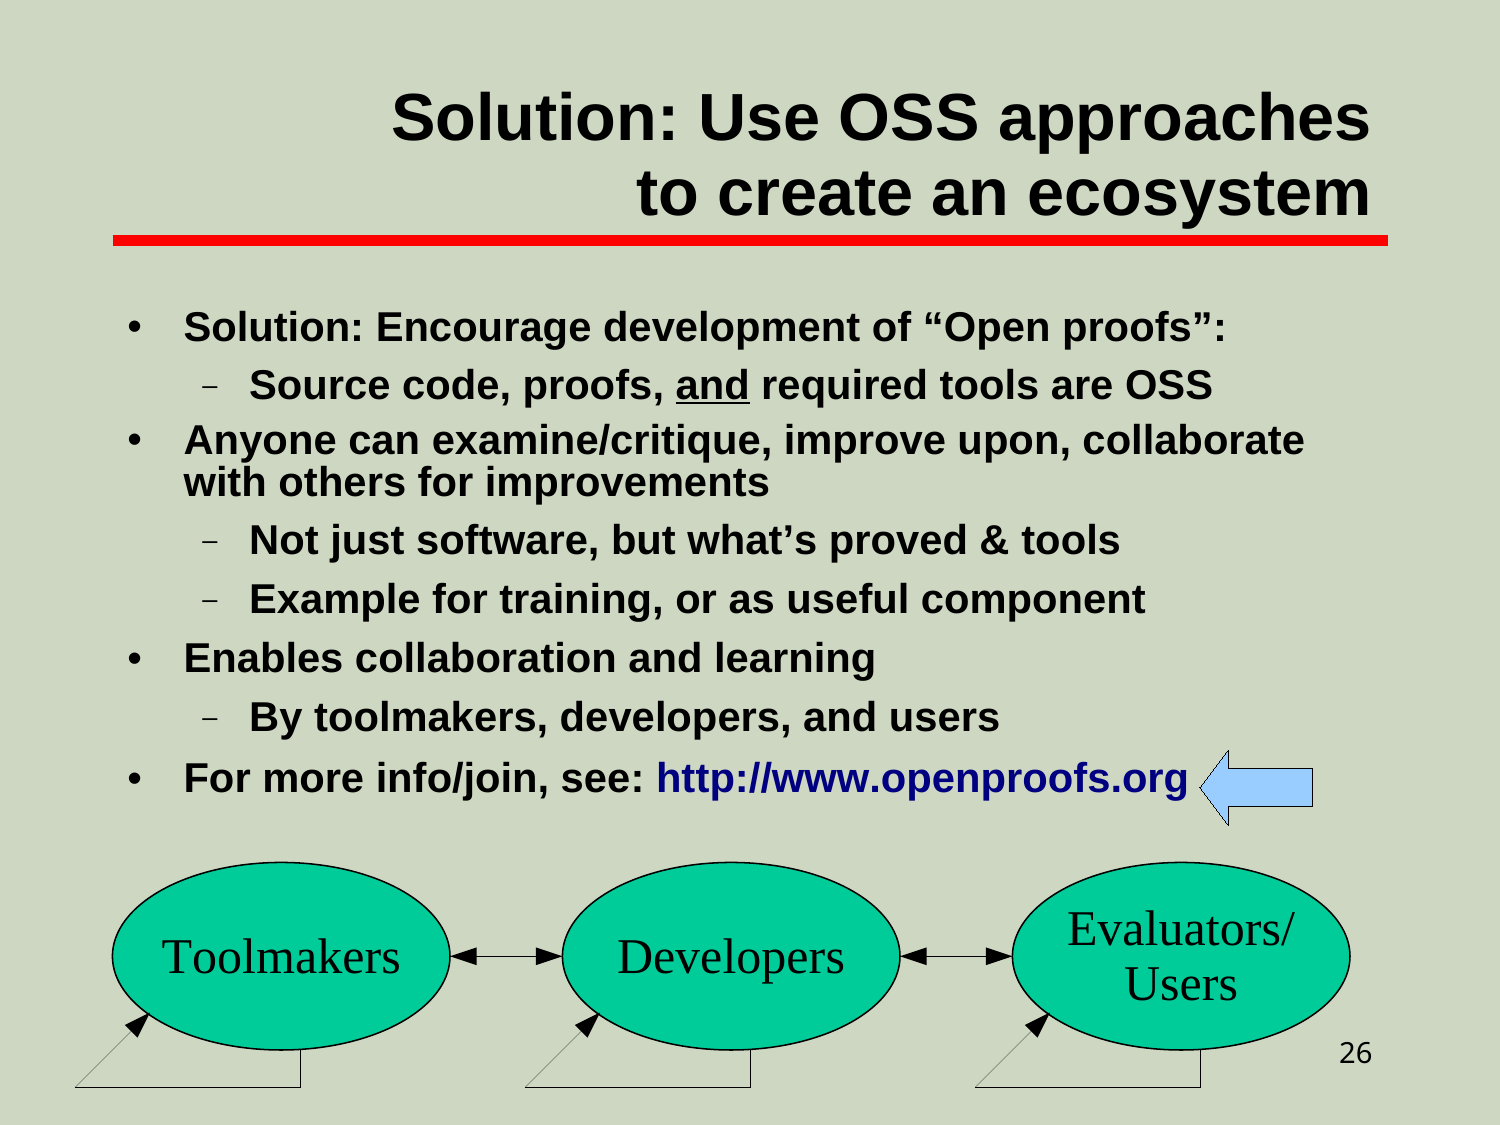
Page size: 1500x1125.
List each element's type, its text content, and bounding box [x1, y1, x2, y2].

list Solution: Encourage development of “Open proofs”: Source code, proofs, and required tools are OSS Anyone can examine/critique, improve upon, collaborate with others for improvements Not just software, but what’s proved & tools Example for training, or as useful component Enables collaboration and learning By toolmakers, developers, and users For more info/join, see: http://www.openproofs.org [112, 299, 1388, 823]
text_box Developers [562, 862, 900, 1051]
text_box Toolmakers [112, 862, 450, 1051]
title Solution: Use OSS approaches to create an ecosystem [337, 72, 1388, 238]
text_box [1199, 750, 1313, 826]
text_box Evaluators/ Users [1012, 862, 1351, 1051]
